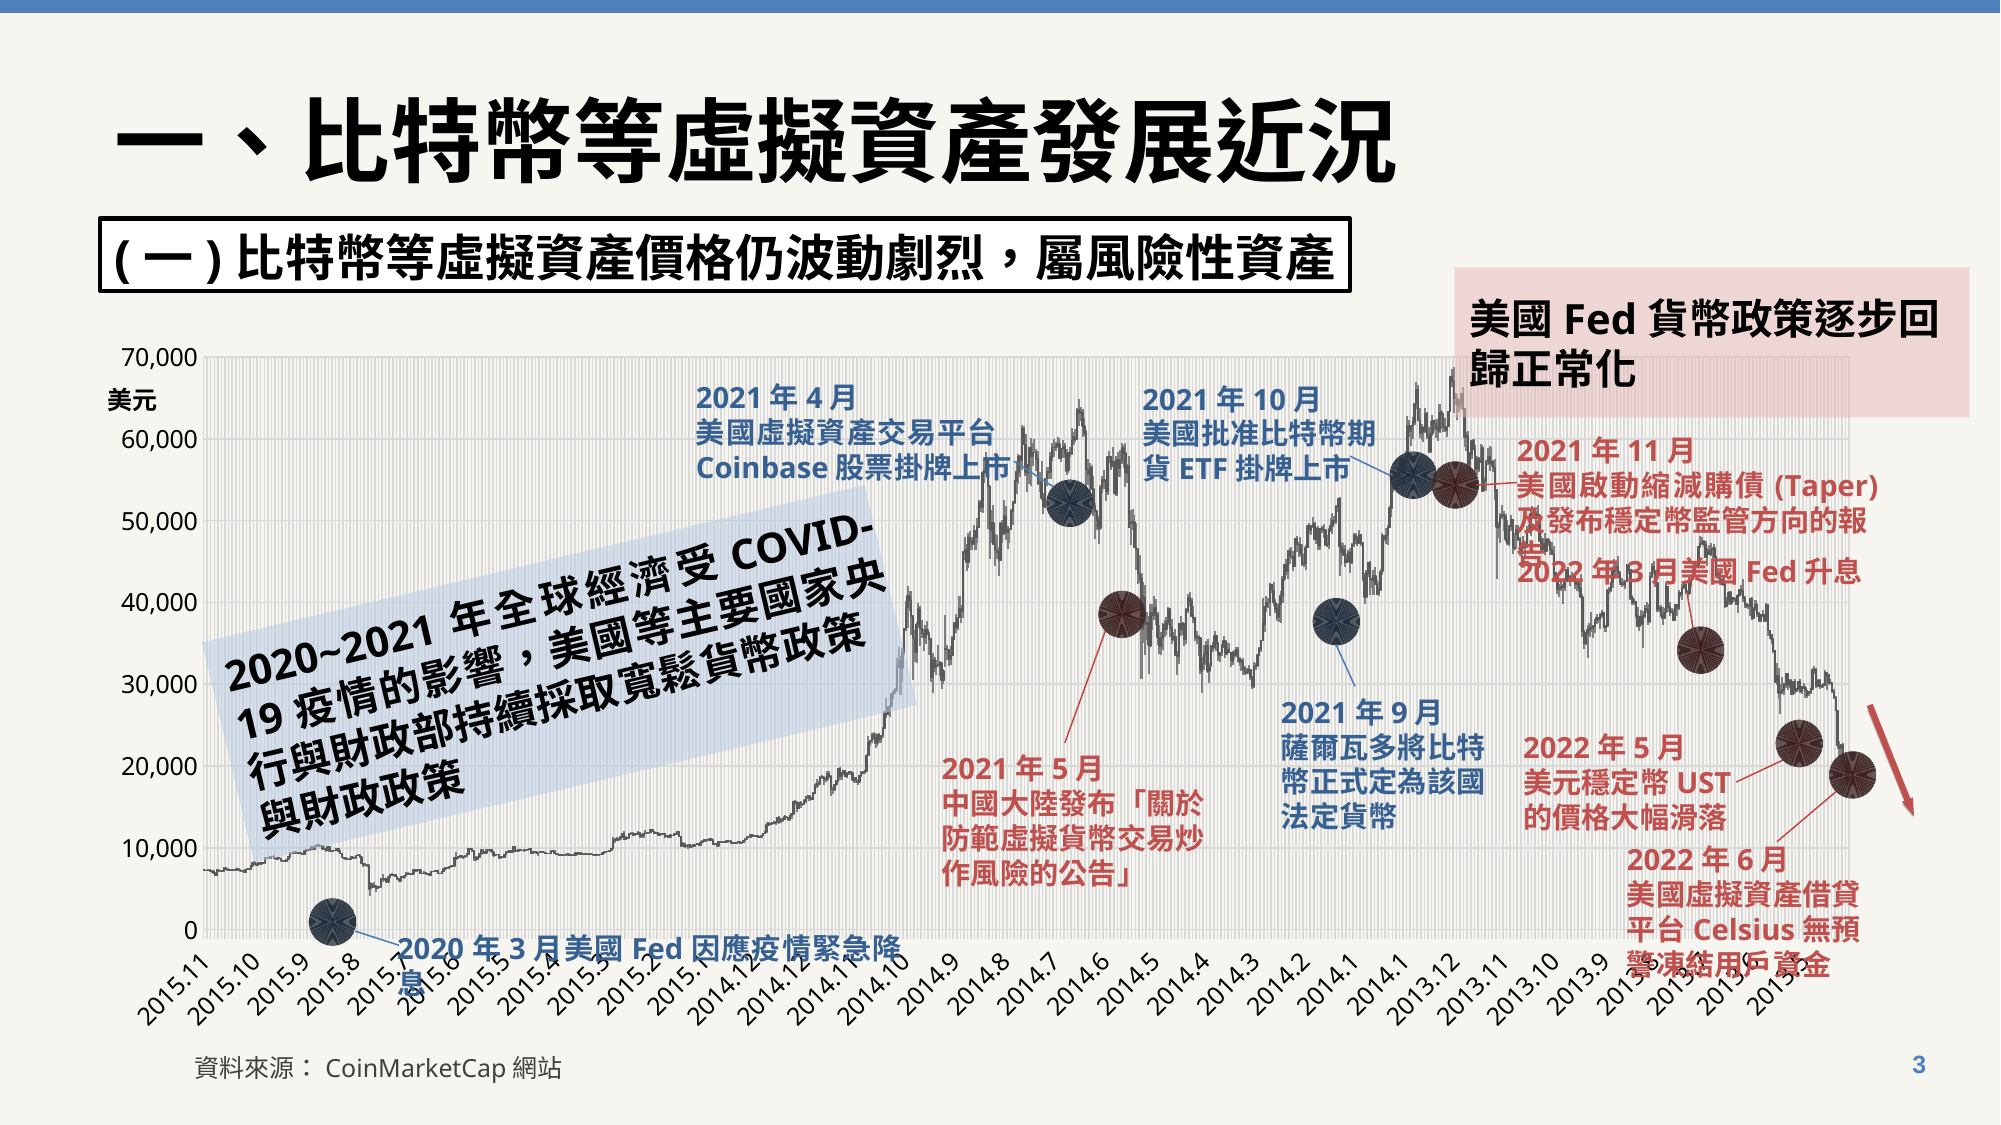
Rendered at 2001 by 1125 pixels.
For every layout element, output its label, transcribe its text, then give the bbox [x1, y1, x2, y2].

text_box 2021年4月 美國虛擬資產交易平台Coinbase股票掛牌上市 [680, 371, 1039, 493]
text_box [1098, 590, 1146, 639]
text_box [1677, 626, 1725, 674]
text_box 2021年11月 美國啟動縮減購債(Taper)及發布穩定幣監管方向的報告 [1516, 424, 1886, 545]
text_box 2 [1869, 1033, 1969, 1093]
text_box 2022年6月 美國虛擬資產借貸平台Celsius無預警凍結用戶資金 [1626, 834, 1886, 991]
text_box 美國Fed貨幣政策逐步回歸正常化 [1454, 267, 1970, 418]
text_box 2020年3月美國Fed因應疫情緊急降息 [382, 922, 917, 974]
text_box [1312, 598, 1360, 646]
text_box 2021年10月 美國批准比特幣期貨ETF掛牌上市 [1127, 373, 1402, 495]
text_box 2021年9月 薩爾瓦多將比特幣正式定為該國法定貨幣 [1265, 686, 1504, 843]
text_box [1775, 719, 1823, 768]
text_box [1046, 479, 1094, 527]
text_box 2020~2021年全球經濟受COVID-19疫情的影響，美國等主要國家央行與財政部持續採取寬鬆貨幣政策與財政政策 [201, 484, 917, 863]
text_box 2022年5月 美元穩定幣UST的價格大幅滑落 [1523, 721, 1737, 843]
text_box 2021年5月 中國大陸發布「關於防範虛擬貨幣交易炒作風險的公告」 [926, 742, 1224, 905]
text_box 美元 [85, 377, 180, 423]
text_box (一)比特幣等虛擬資產價格仍波動劇烈，屬風險性資產 [100, 219, 1350, 291]
title 一、比特幣等虛擬資產發展近況 [99, 45, 1900, 233]
text_box 資料來源：CoinMarketCap網站 [179, 1045, 573, 1091]
text_box [1829, 751, 1877, 799]
text_box [1389, 451, 1479, 509]
chart [85, 325, 1886, 1048]
text_box [308, 898, 357, 946]
text_box 2022年3月美國Fed升息 [1516, 545, 1886, 597]
